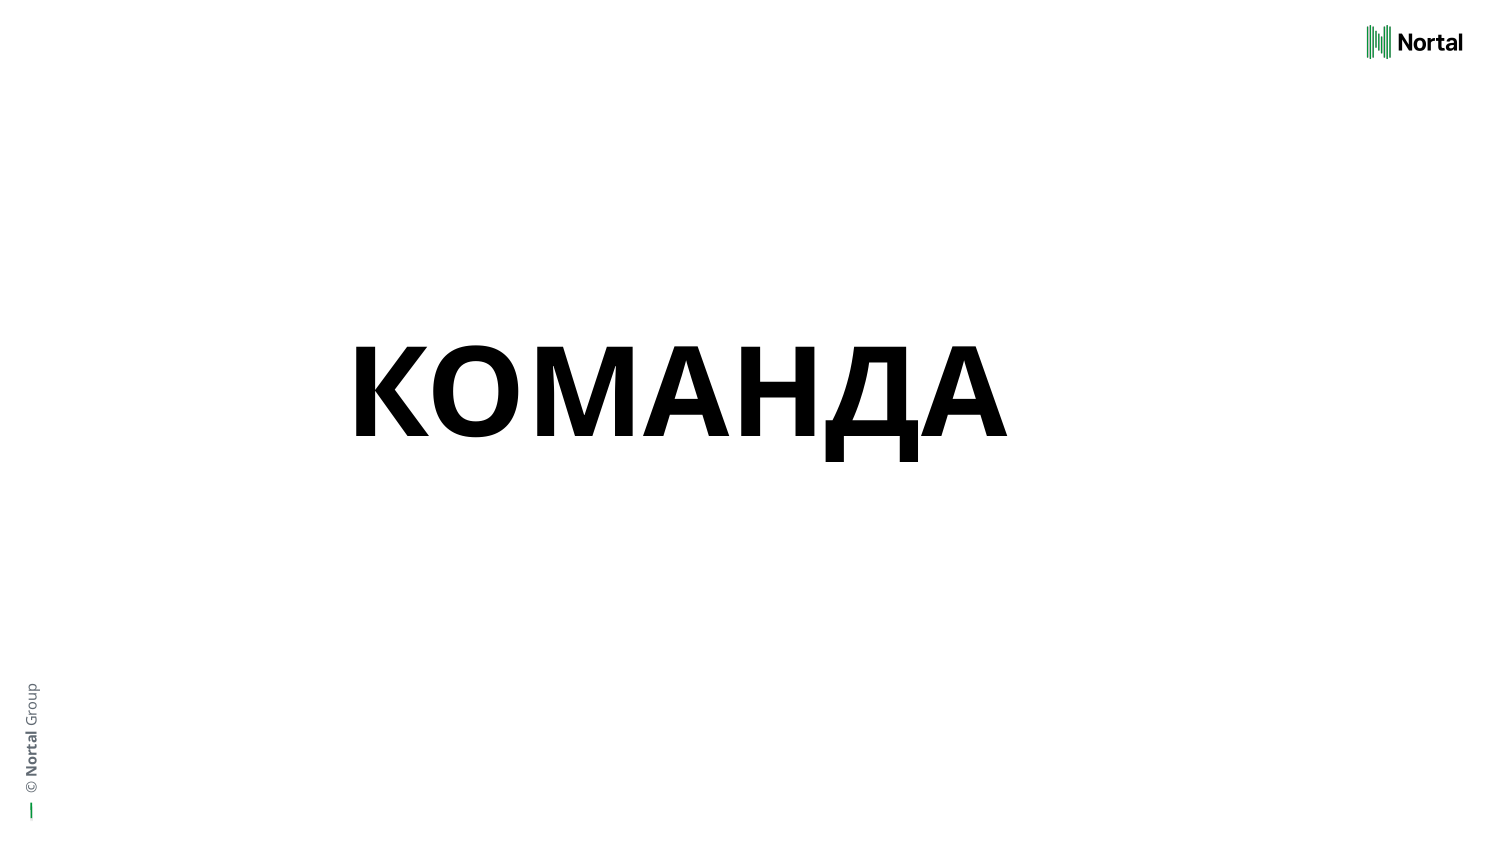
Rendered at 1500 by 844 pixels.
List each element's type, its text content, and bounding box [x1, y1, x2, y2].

title КОМАНДА [345, 315, 1111, 461]
